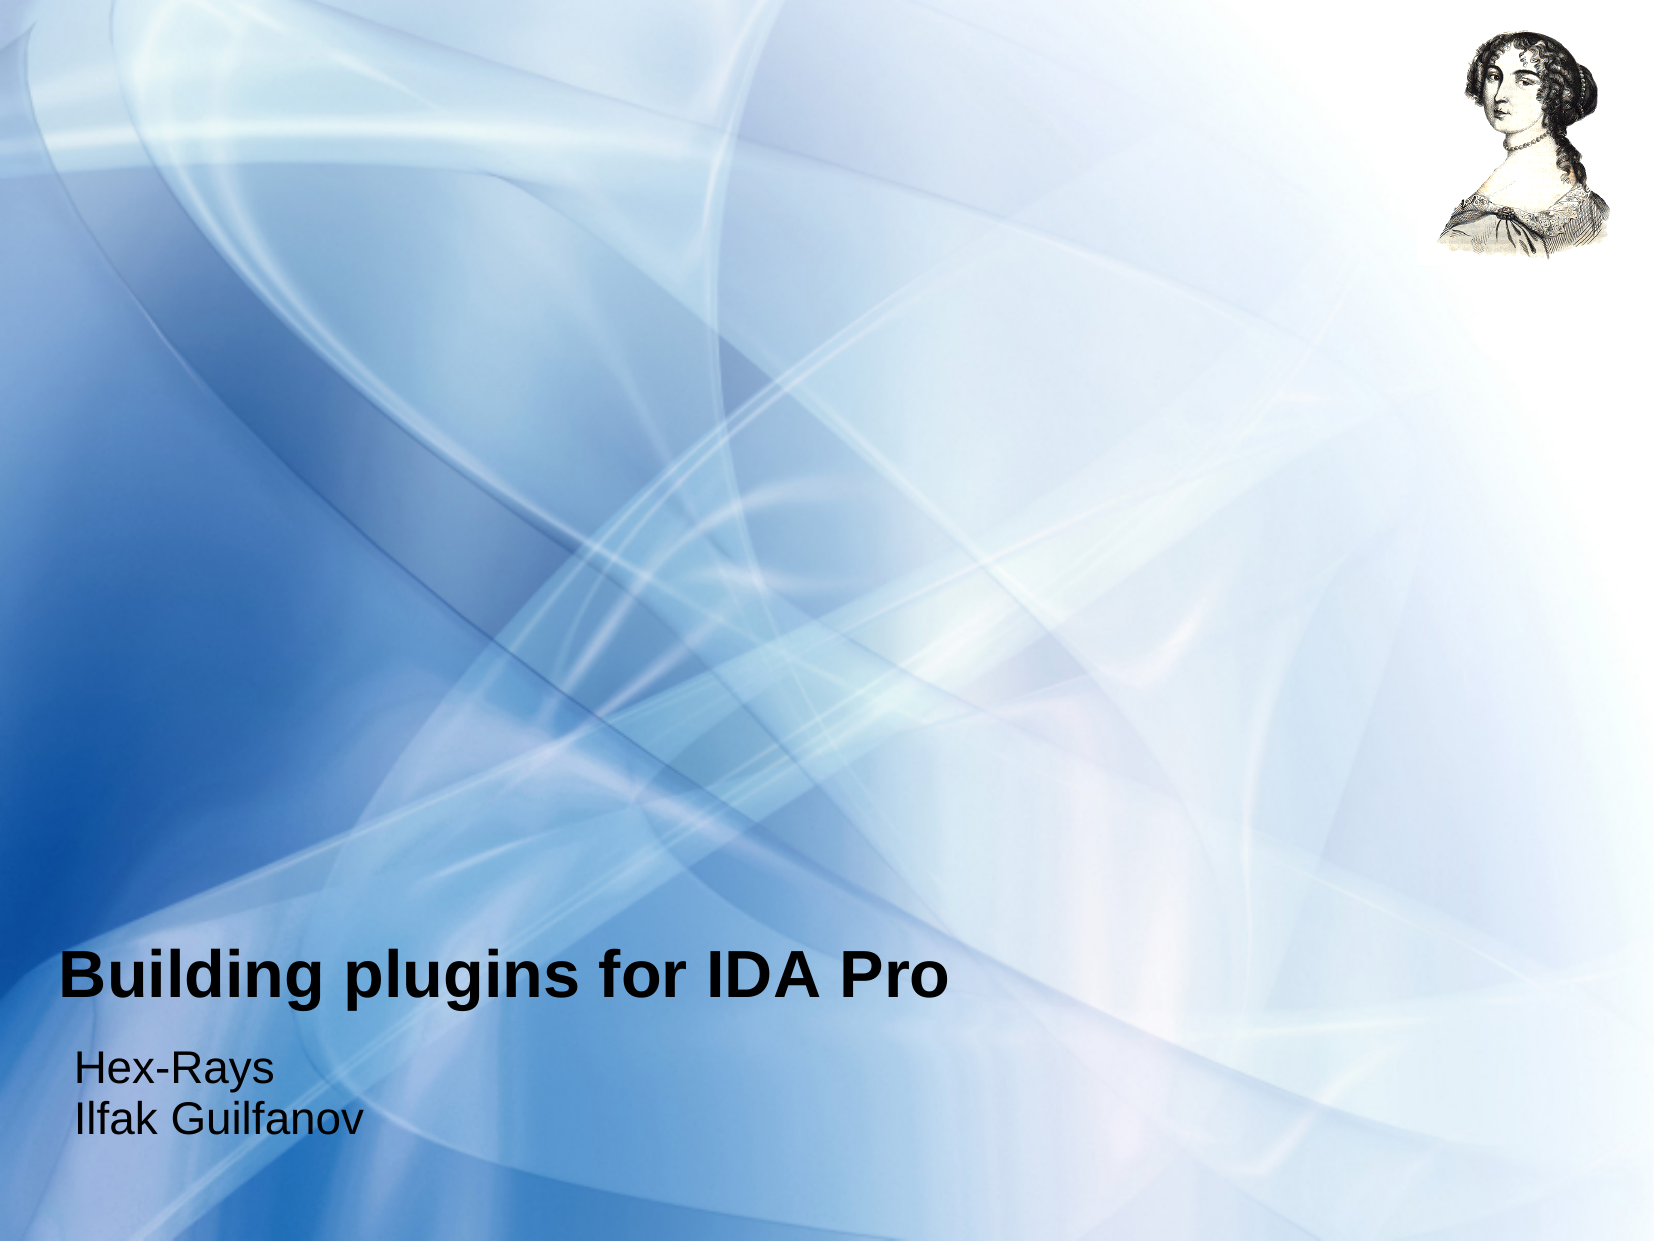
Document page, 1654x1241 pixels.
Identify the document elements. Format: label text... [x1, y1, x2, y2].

picture [0, 0, 1654, 1241]
text_box Hex-Rays Ilfak Guilfanov [59, 1034, 680, 1152]
title Building plugins for IDA Pro [59, 893, 1359, 1056]
